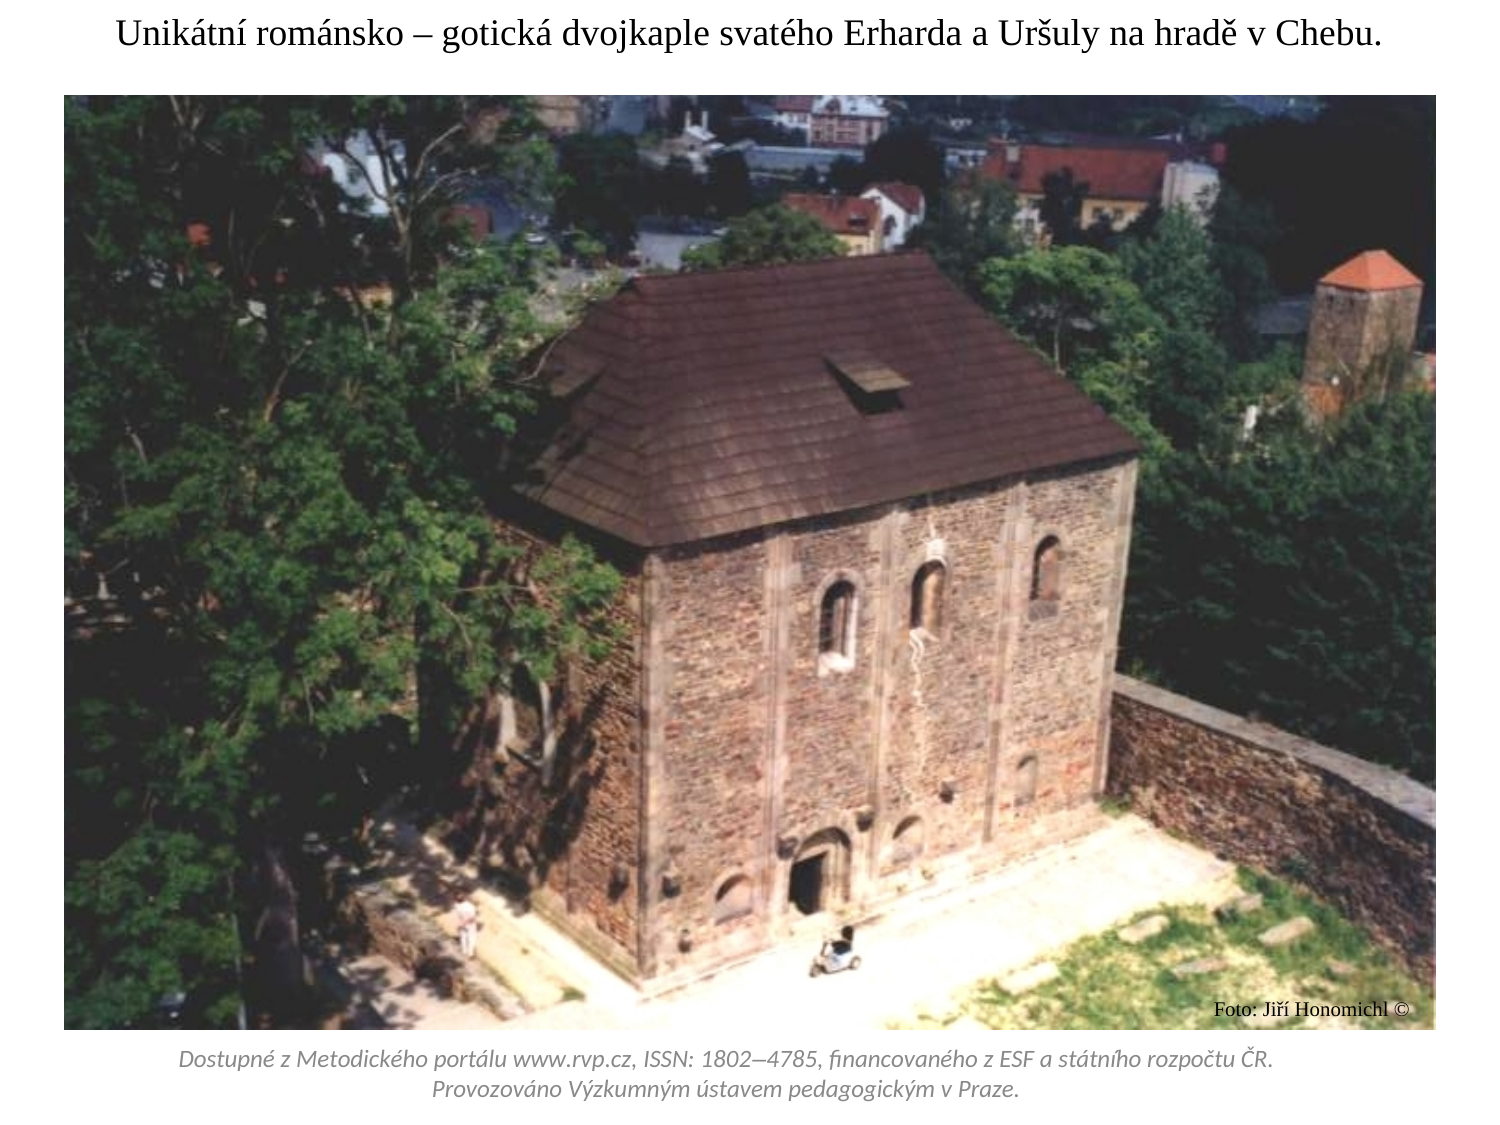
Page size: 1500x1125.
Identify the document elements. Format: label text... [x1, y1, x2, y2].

text_box Foto: Jiří Honomichl © [1199, 987, 1431, 1029]
text_box Dostupné z Metodického portálu www.rvp.cz, ISSN: 1802–4785, financovaného z ESF a státního rozpočtu ČR. Provozováno Výzkumným ústavem pedagogickým v Praze. [105, 1042, 1348, 1103]
picture [64, 95, 1436, 1030]
text_box Unikátní románsko – gotická dvojkaple svatého Erharda a Uršuly na hradě v Chebu. [0, 0, 1500, 61]
